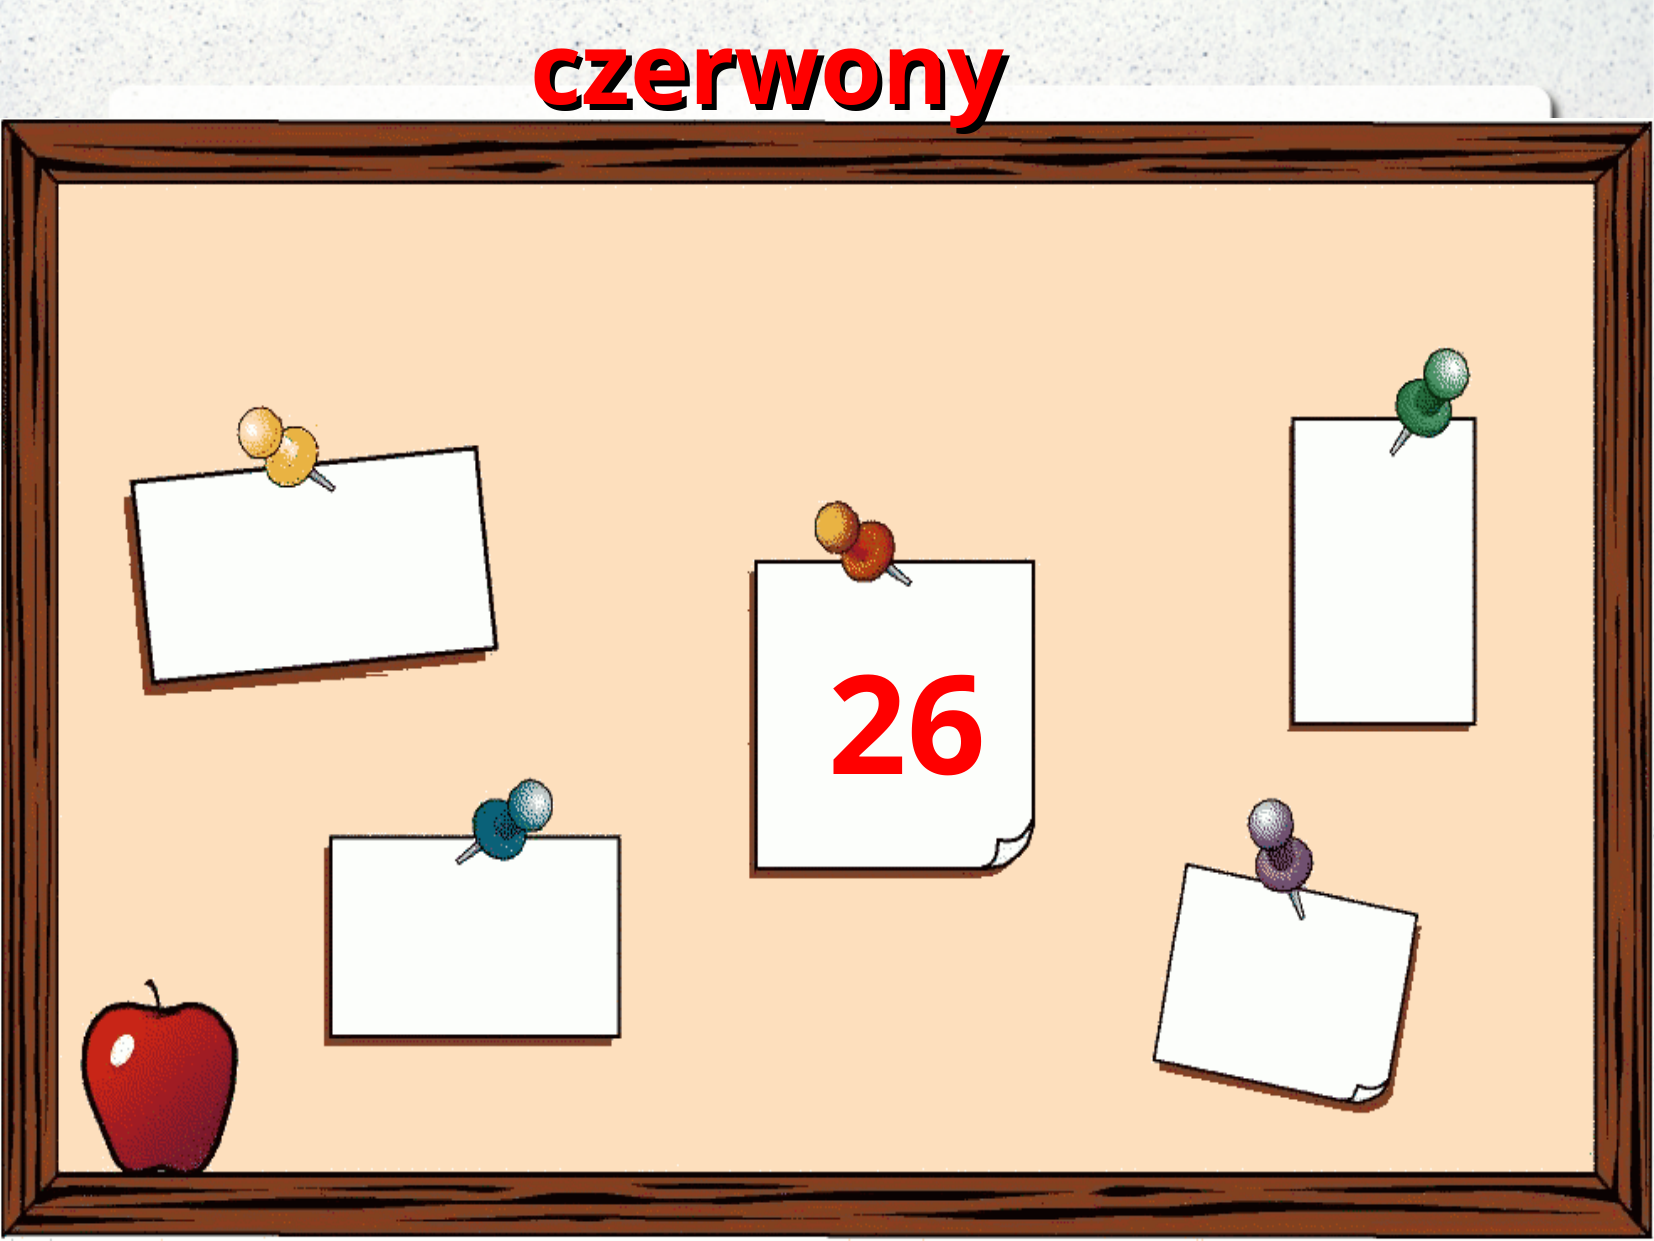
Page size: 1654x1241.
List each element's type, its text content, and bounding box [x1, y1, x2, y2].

picture [0, 0, 1654, 1241]
text_box czerwony [354, 0, 1182, 146]
text_box [1151, 909, 1418, 1093]
text_box 26 [767, 620, 1048, 803]
